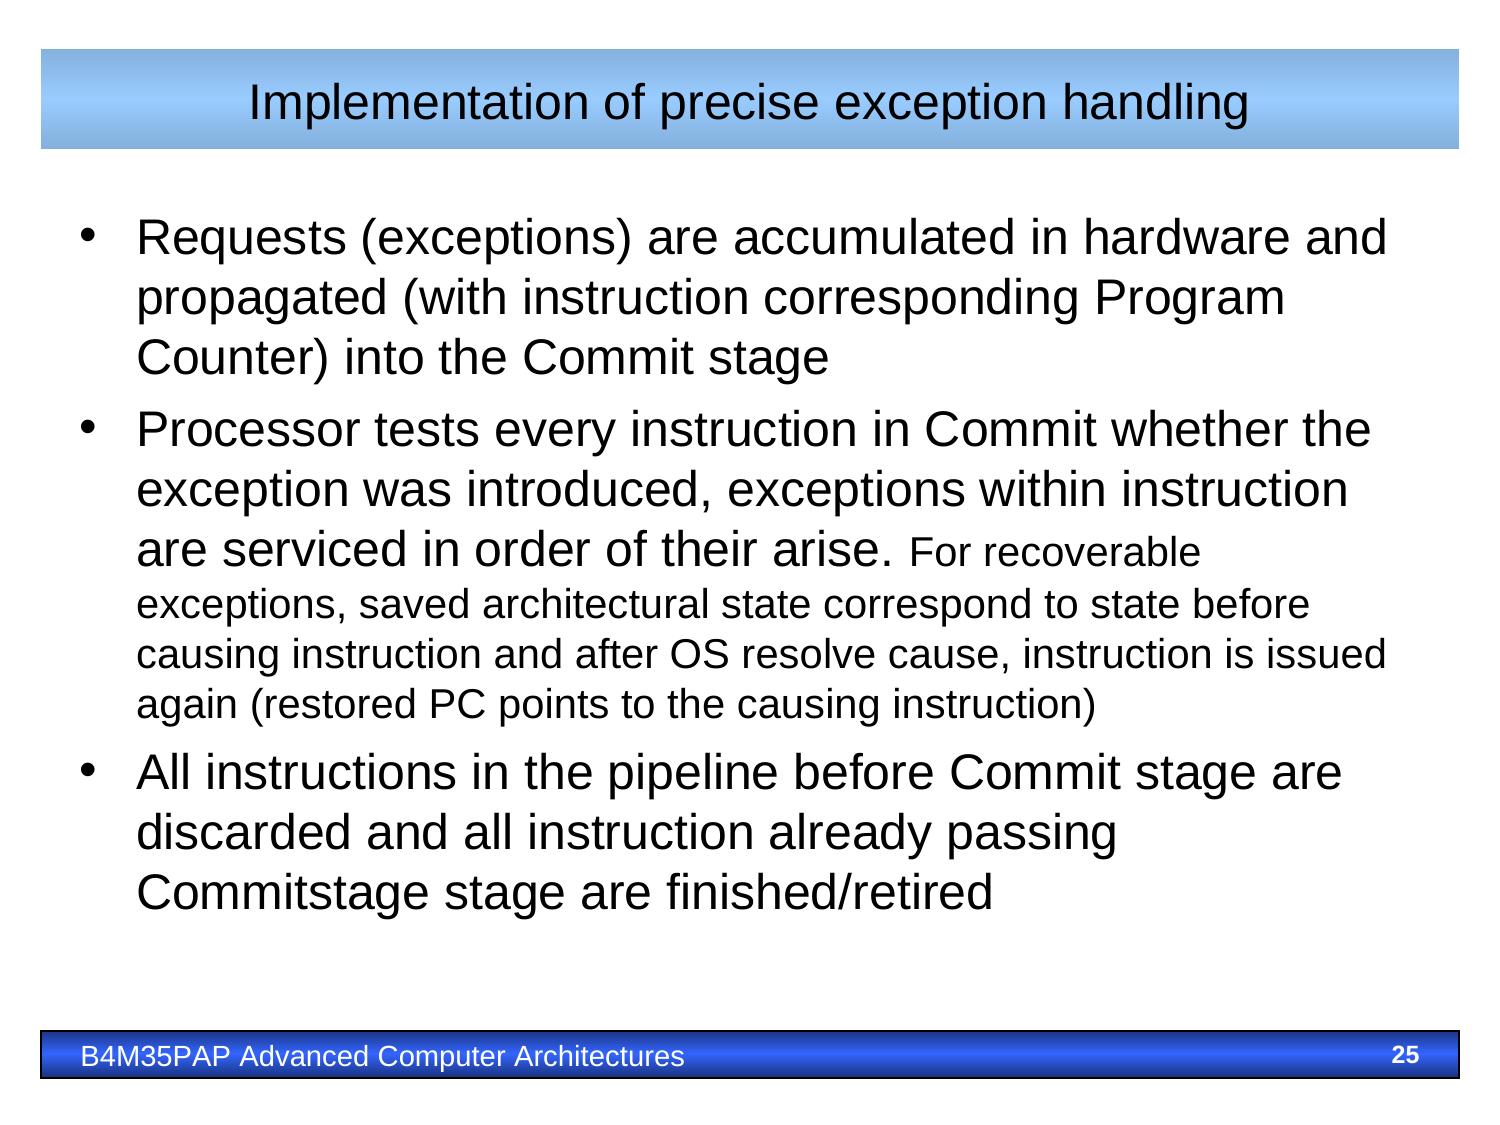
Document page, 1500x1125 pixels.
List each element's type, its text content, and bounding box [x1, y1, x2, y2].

list Requests (exceptions) are accumulated in hardware and propagated (with instruction corresponding Program Counter) into the Commit stage Processor tests every instruction in Commit whether the exception was introduced, exceptions within instruction are serviced in order of their arise. For recoverable exceptions, saved architectural state correspond to state before causing instruction and after OS resolve cause, instruction is issued again (restored PC points to the causing instruction) All instructions in the pipeline before Commit stage are discarded and all instruction already passing Commitstage stage are finished/retired [64, 196, 1436, 1000]
title Implementation of precise exception handling [41, 49, 1459, 149]
